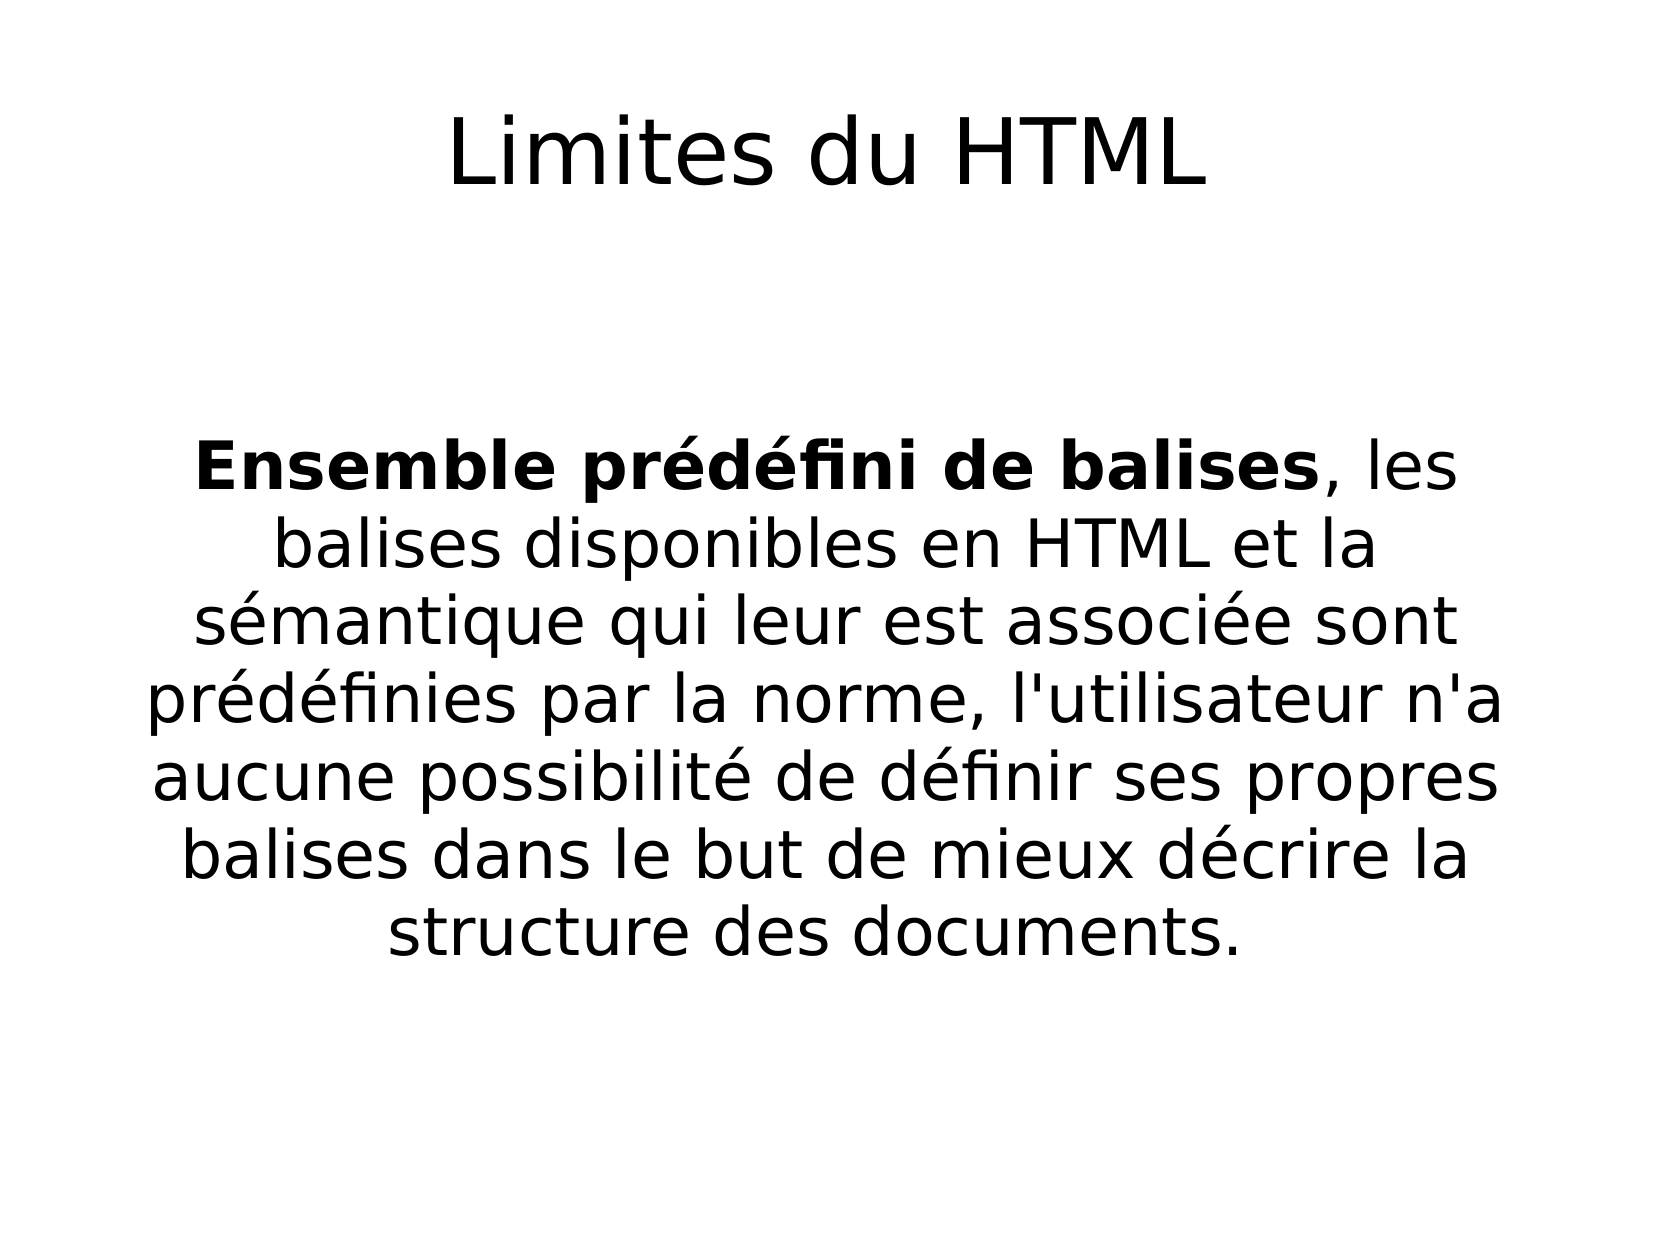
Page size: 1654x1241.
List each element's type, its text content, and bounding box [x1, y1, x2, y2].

title Limites du HTML [82, 49, 1571, 257]
subtitle Ensemble prédéfini de balises, les balises disponibles en HTML et la sémantique qui leur est associée sont prédéfinies par la norme, l'utilisateur n'a aucune possibilité de définir ses propres balises dans le but de mieux décrire la structure des documents. [82, 290, 1571, 1109]
